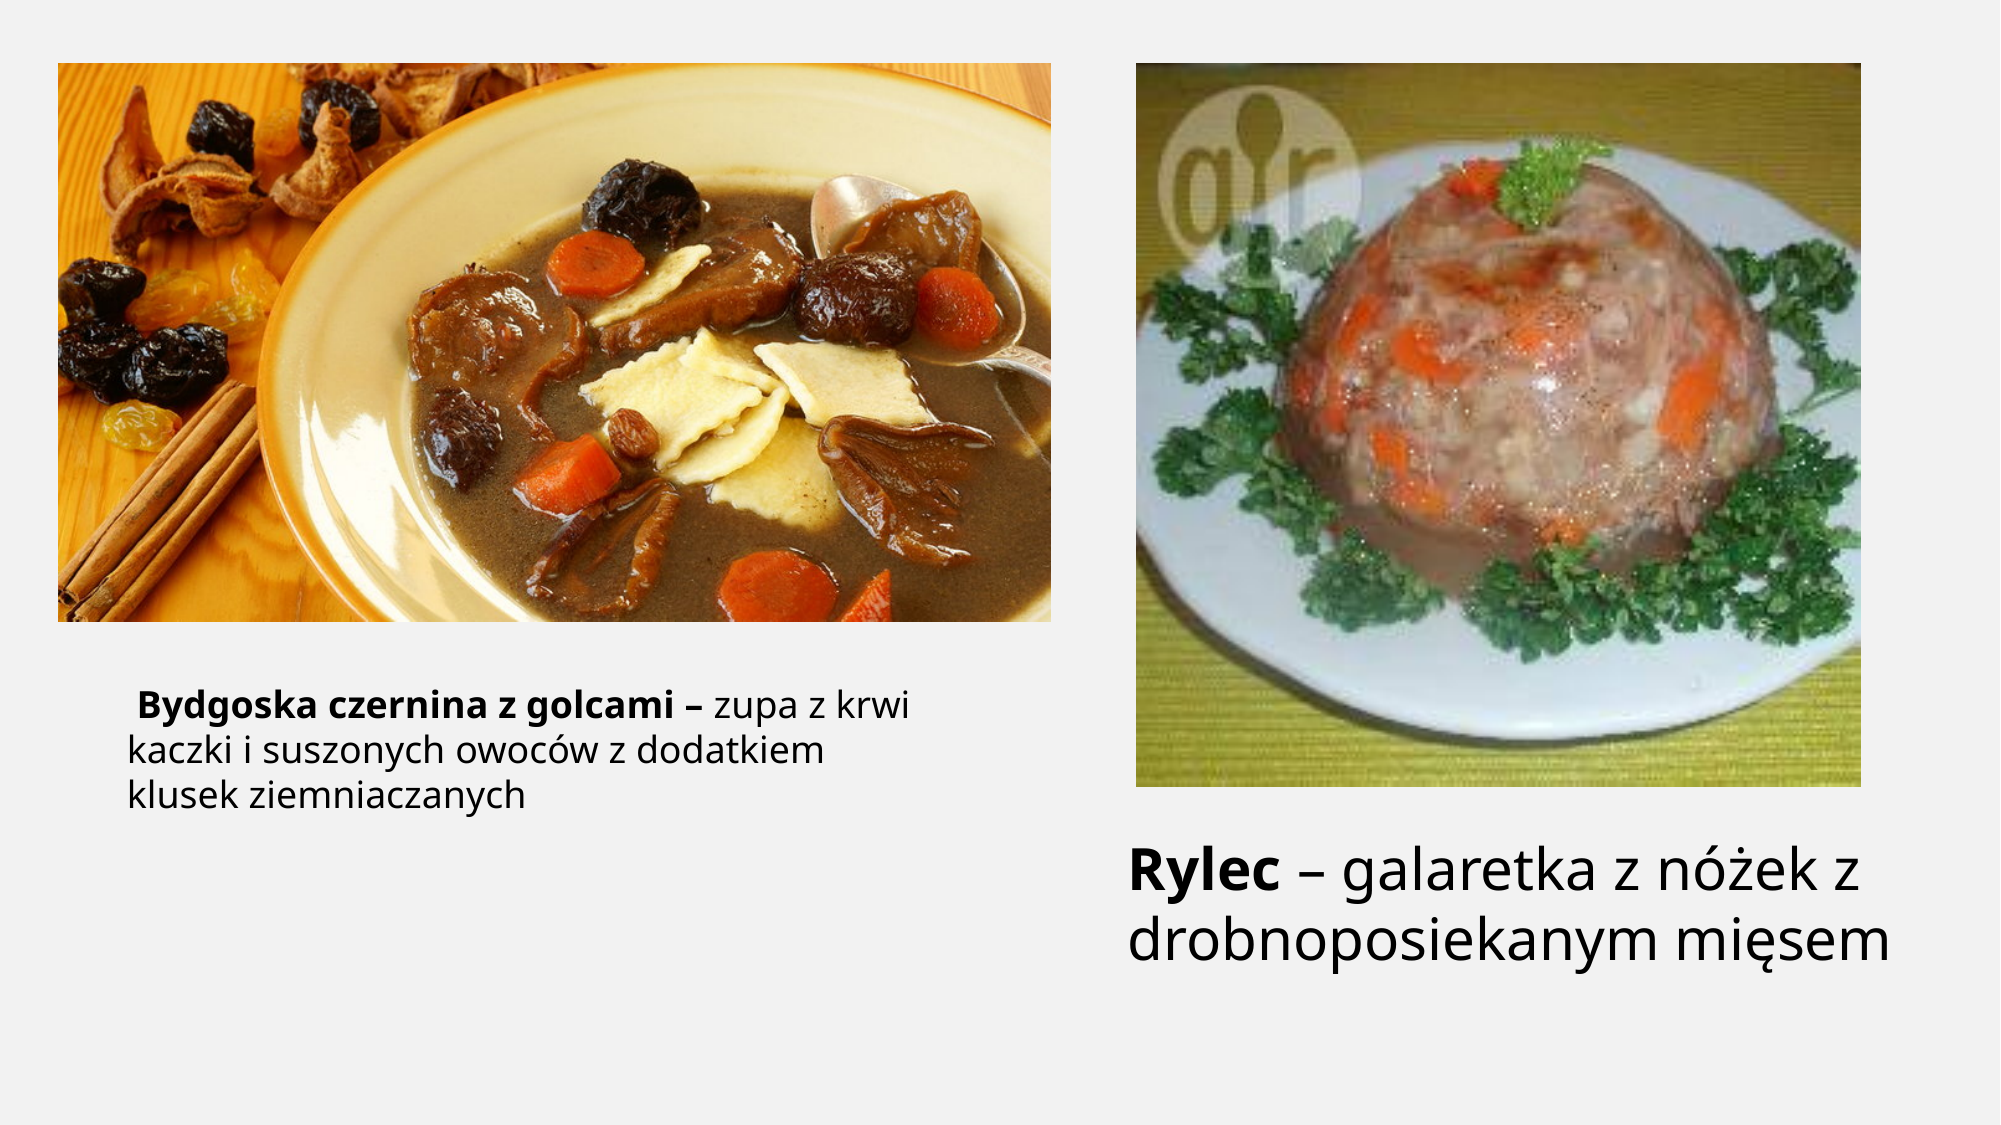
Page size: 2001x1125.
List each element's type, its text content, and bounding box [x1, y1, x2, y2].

text_box Bydgoska czernina z golcami – zupa z krwi kaczki i suszonych owoców z dodatkiem klusek ziemniaczanych [112, 673, 926, 823]
picture [58, 63, 1051, 622]
text_box Rylec – galaretka z nóżek z drobnoposiekanym mięsem [1113, 824, 1937, 980]
picture [1136, 63, 1861, 788]
